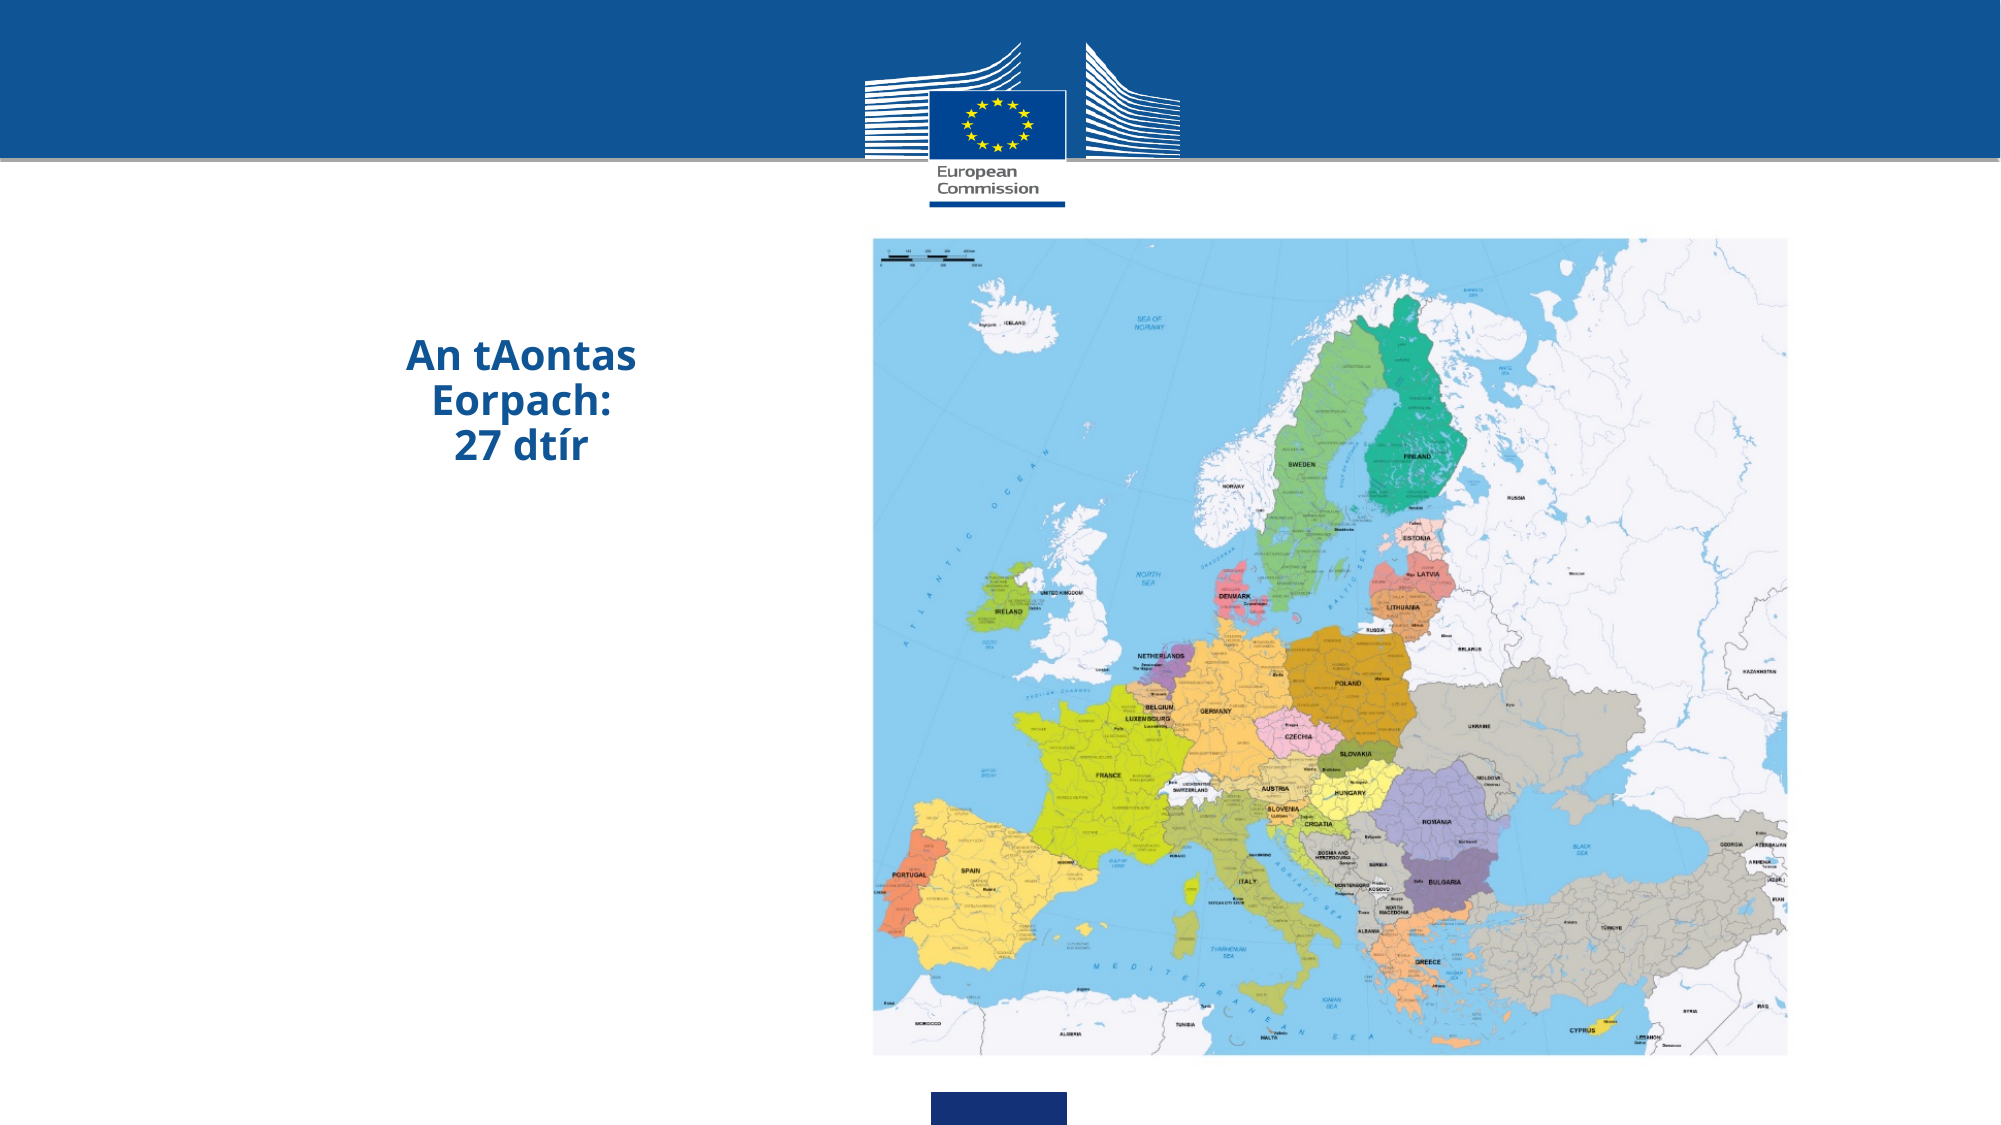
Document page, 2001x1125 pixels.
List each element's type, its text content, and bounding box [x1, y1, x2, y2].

picture [846, 208, 1818, 1083]
text_box An tAontas Eorpach: 27 dtír [326, 326, 717, 563]
